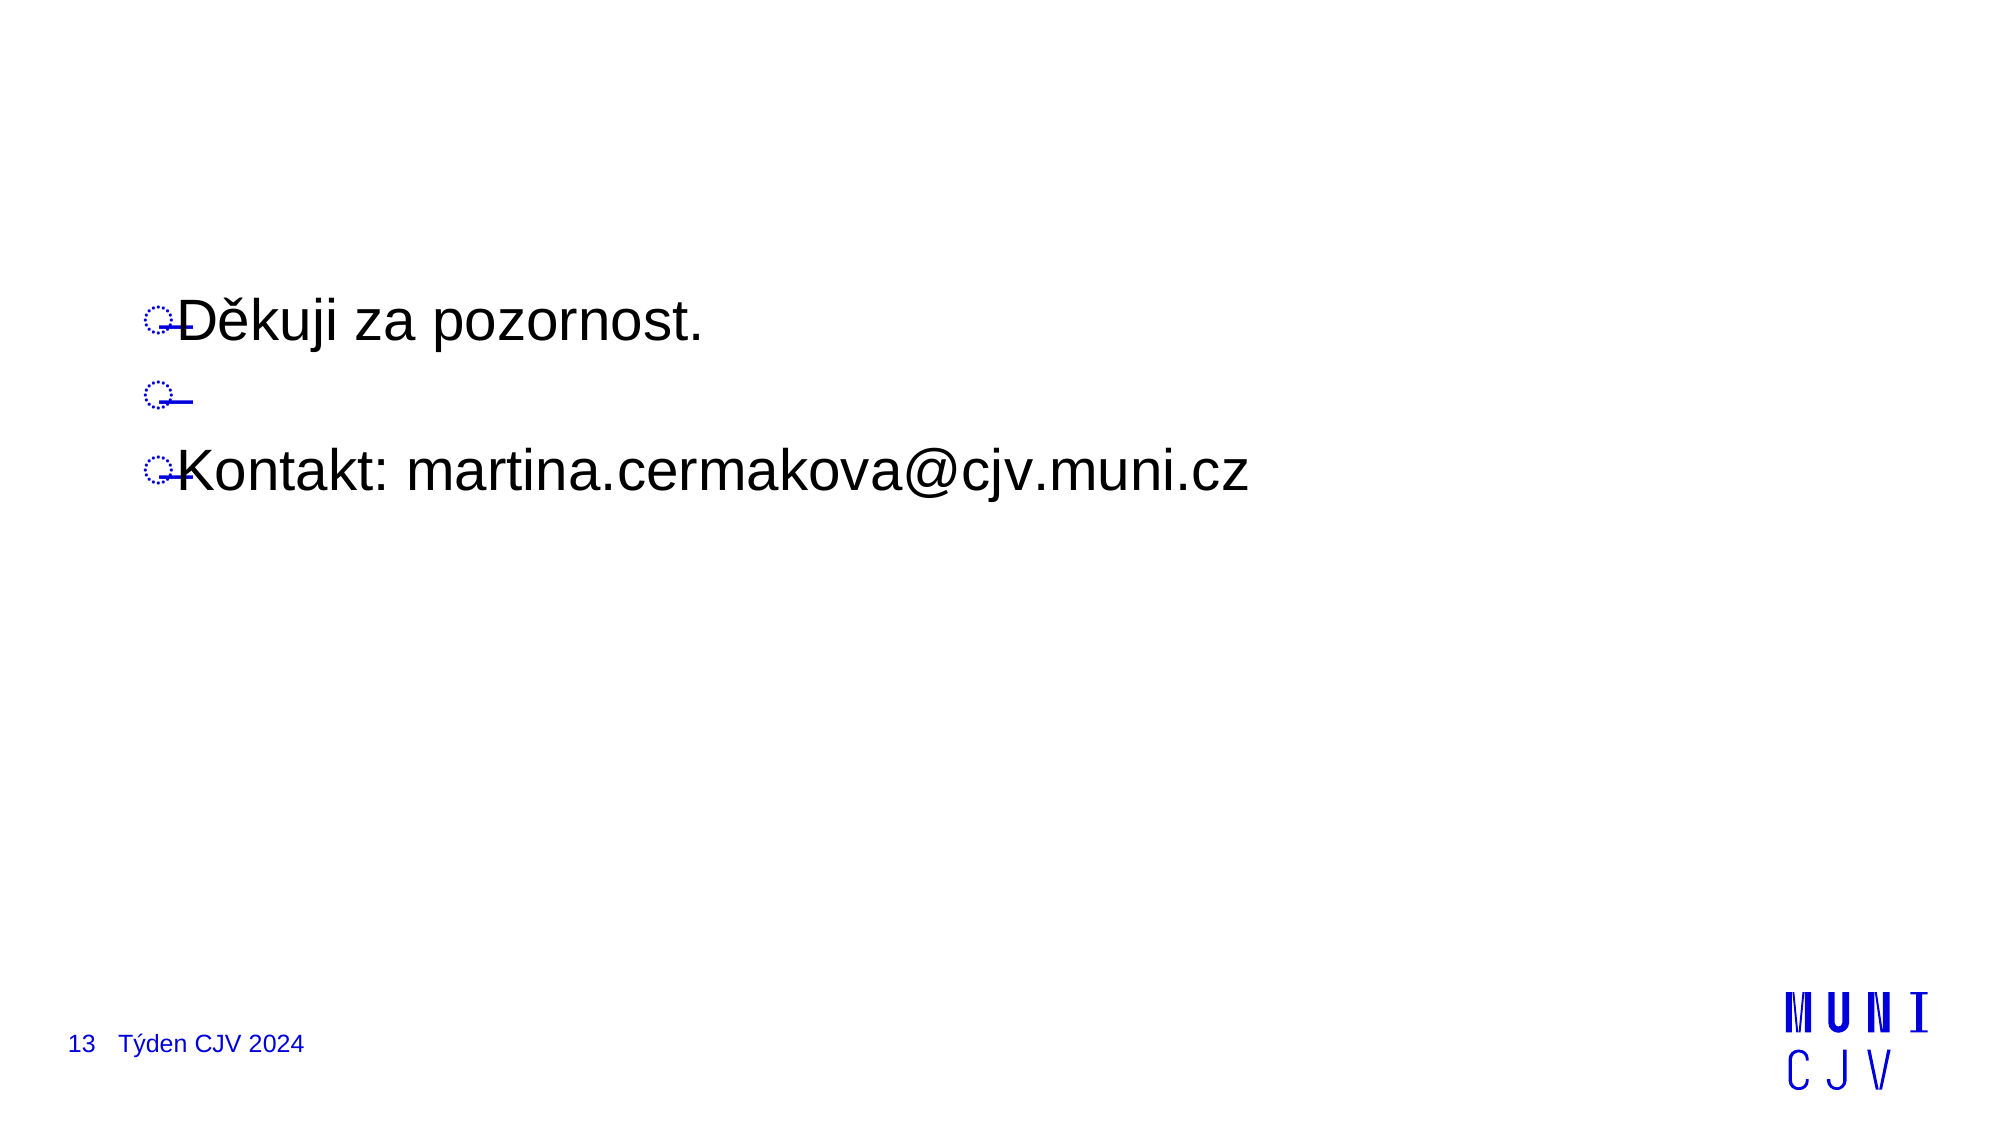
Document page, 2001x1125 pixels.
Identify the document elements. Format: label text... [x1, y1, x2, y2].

list Děkuji za pozornost. Kontakt: martina.cermakova@cjv.muni.cz [118, 277, 1883, 957]
footer Týden CJV 2024 [118, 1021, 1418, 1063]
slide_number ‹#› [67, 1021, 110, 1063]
